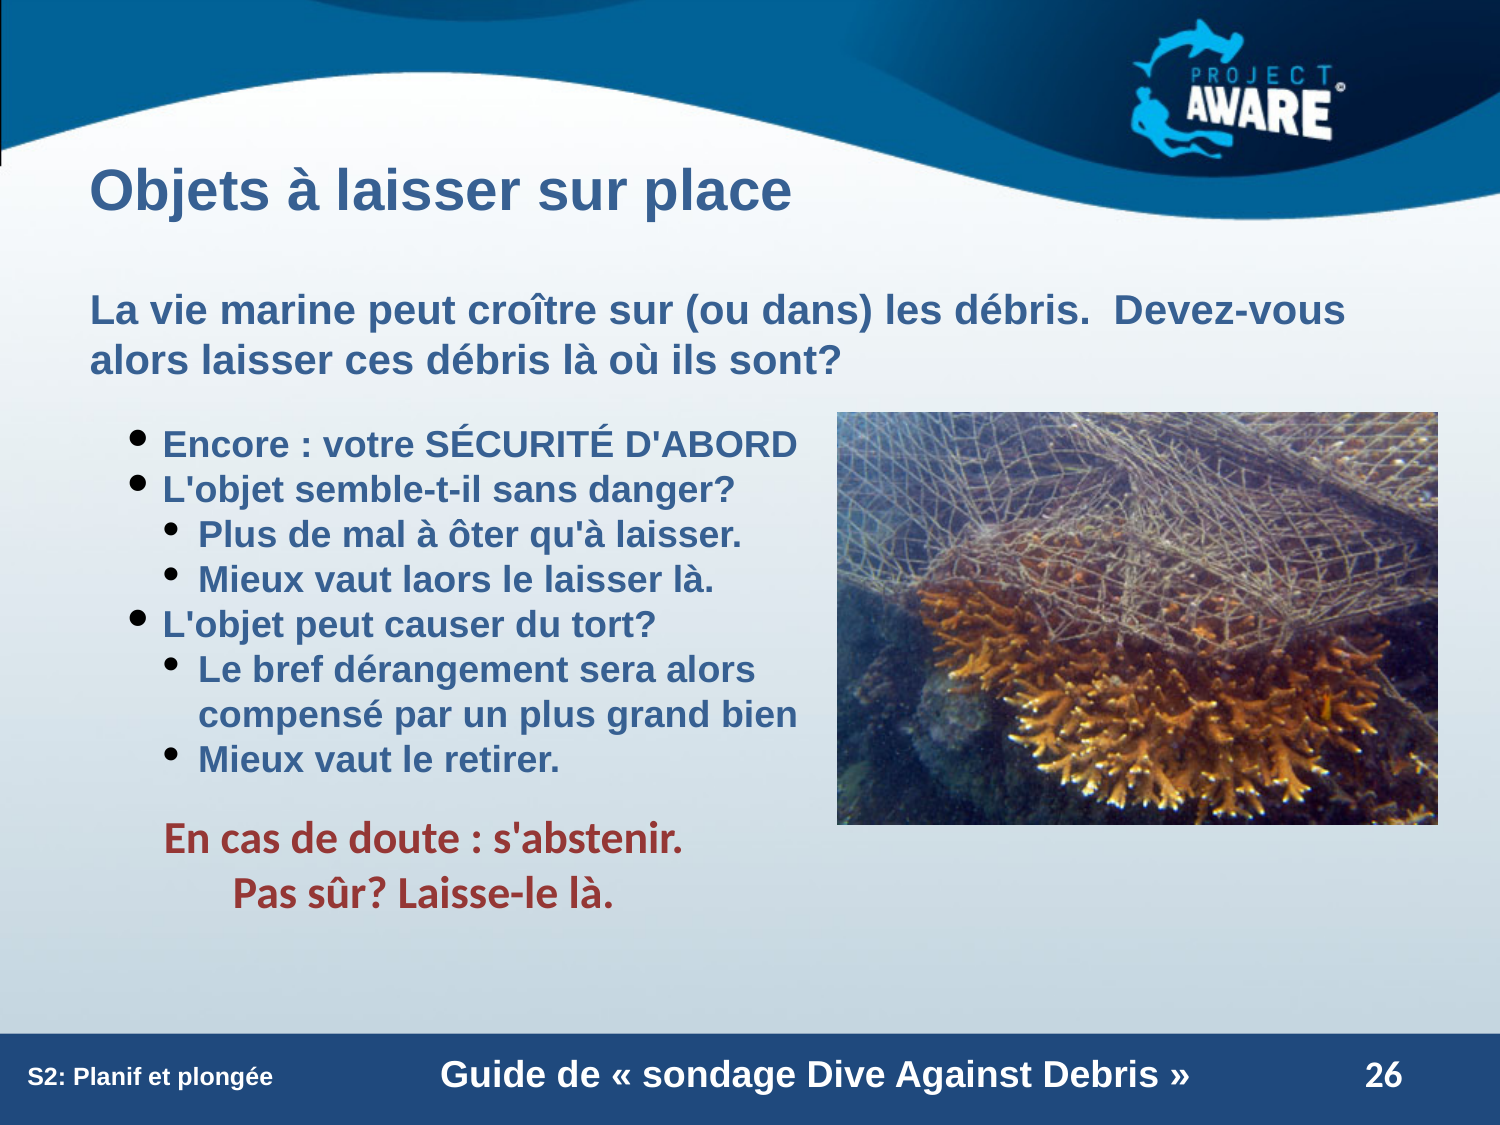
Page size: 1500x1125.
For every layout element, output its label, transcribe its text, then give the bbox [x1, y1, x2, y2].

text_box Objets à laisser sur place [75, 145, 1325, 237]
text_box S2: Planif et plongée [12, 1052, 425, 1103]
text_box La vie marine peut croître sur (ou dans) les débris. Devez-vous alors laisser ces débris là où ils sont? [74, 275, 1413, 400]
text_box Guide de « sondage Dive Against Debris » [425, 1042, 1276, 1103]
text_box <numéro> [1350, 1042, 1475, 1103]
picture [0, 0, 1500, 1037]
text_box Encore : votre SÉCURITÉ D'ABORD L'objet semble-t-il sans danger? Plus de mal à ôter qu'à laisser. Mieux vaut laors le laisser là. L'objet peut causer du tort? Le bref dérangement sera alors compensé par un plus grand bien Mieux vaut le retirer. [112, 412, 837, 801]
text_box En cas de doute : s'abstenir. Pas sûr? Laisse-le là. [35, 800, 813, 933]
